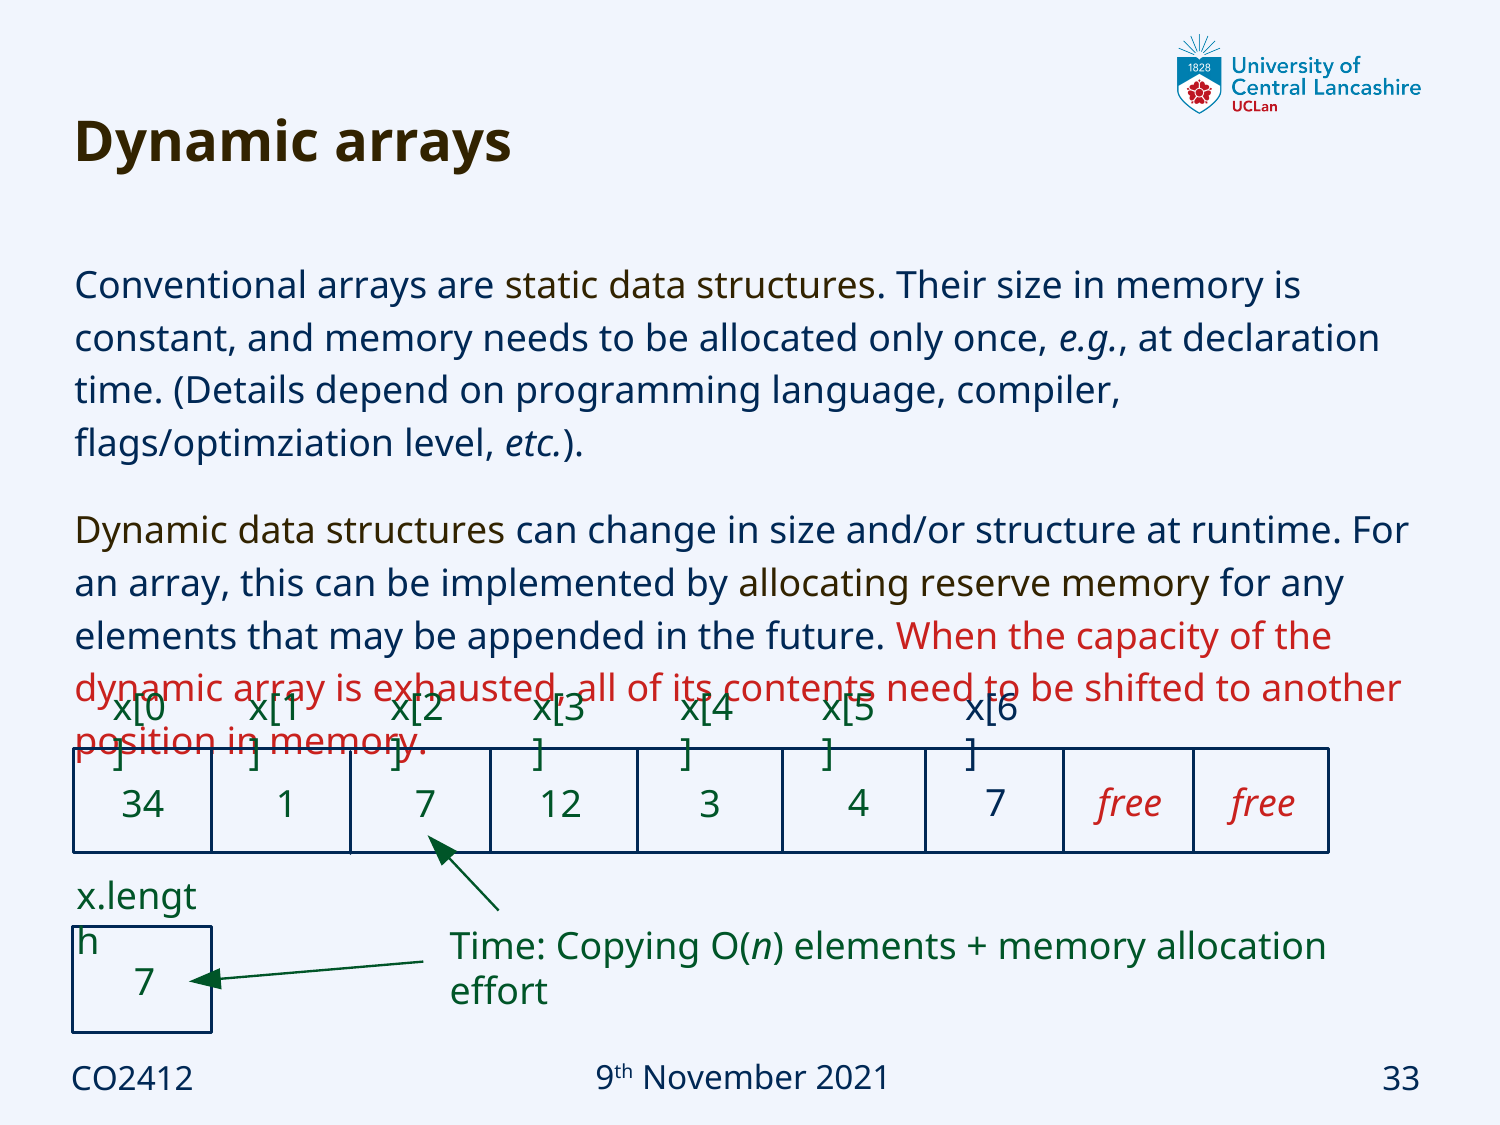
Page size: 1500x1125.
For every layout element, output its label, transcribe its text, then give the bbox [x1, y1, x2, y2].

text_box 4 [806, 771, 912, 832]
text_box Conventional arrays are static data structures. Their size in memory is constant, and memory needs to be allocated only once, e.g., at declaration time. (Details depend on programming language, compiler, flags/optimziation level, etc.). Dynamic data structures can change in size and/or structure at runtime. For an array, this can be implemented by allocating reserve memory for any elements that may be appended in the future. When the capacity of the dynamic array is exhausted, all of its contents need to be shifted to another position in memory. [59, 246, 1441, 665]
text_box 7 [372, 772, 479, 833]
text_box x[4] [665, 676, 760, 736]
text_box x[0] [98, 676, 193, 736]
text_box Time: Copying O(n) elements + memory allocation effort [434, 914, 1438, 975]
text_box 7 [91, 950, 198, 1011]
text_box 12 [508, 772, 614, 833]
text_box x.length [61, 864, 233, 925]
text_box x[2] [375, 676, 471, 736]
text_box x[3] [517, 676, 613, 736]
text_box 7 [943, 771, 1049, 832]
text_box x[1] [233, 676, 329, 736]
text_box 3 [657, 772, 763, 833]
text_box x[5] [806, 676, 902, 736]
picture [1177, 34, 1421, 93]
title Dynamic arrays [58, 93, 1475, 186]
text_box free [1073, 771, 1187, 832]
text_box x[6] [950, 676, 1045, 736]
text_box free [1207, 771, 1320, 832]
text_box 34 [90, 772, 196, 833]
text_box 1 [233, 772, 340, 833]
